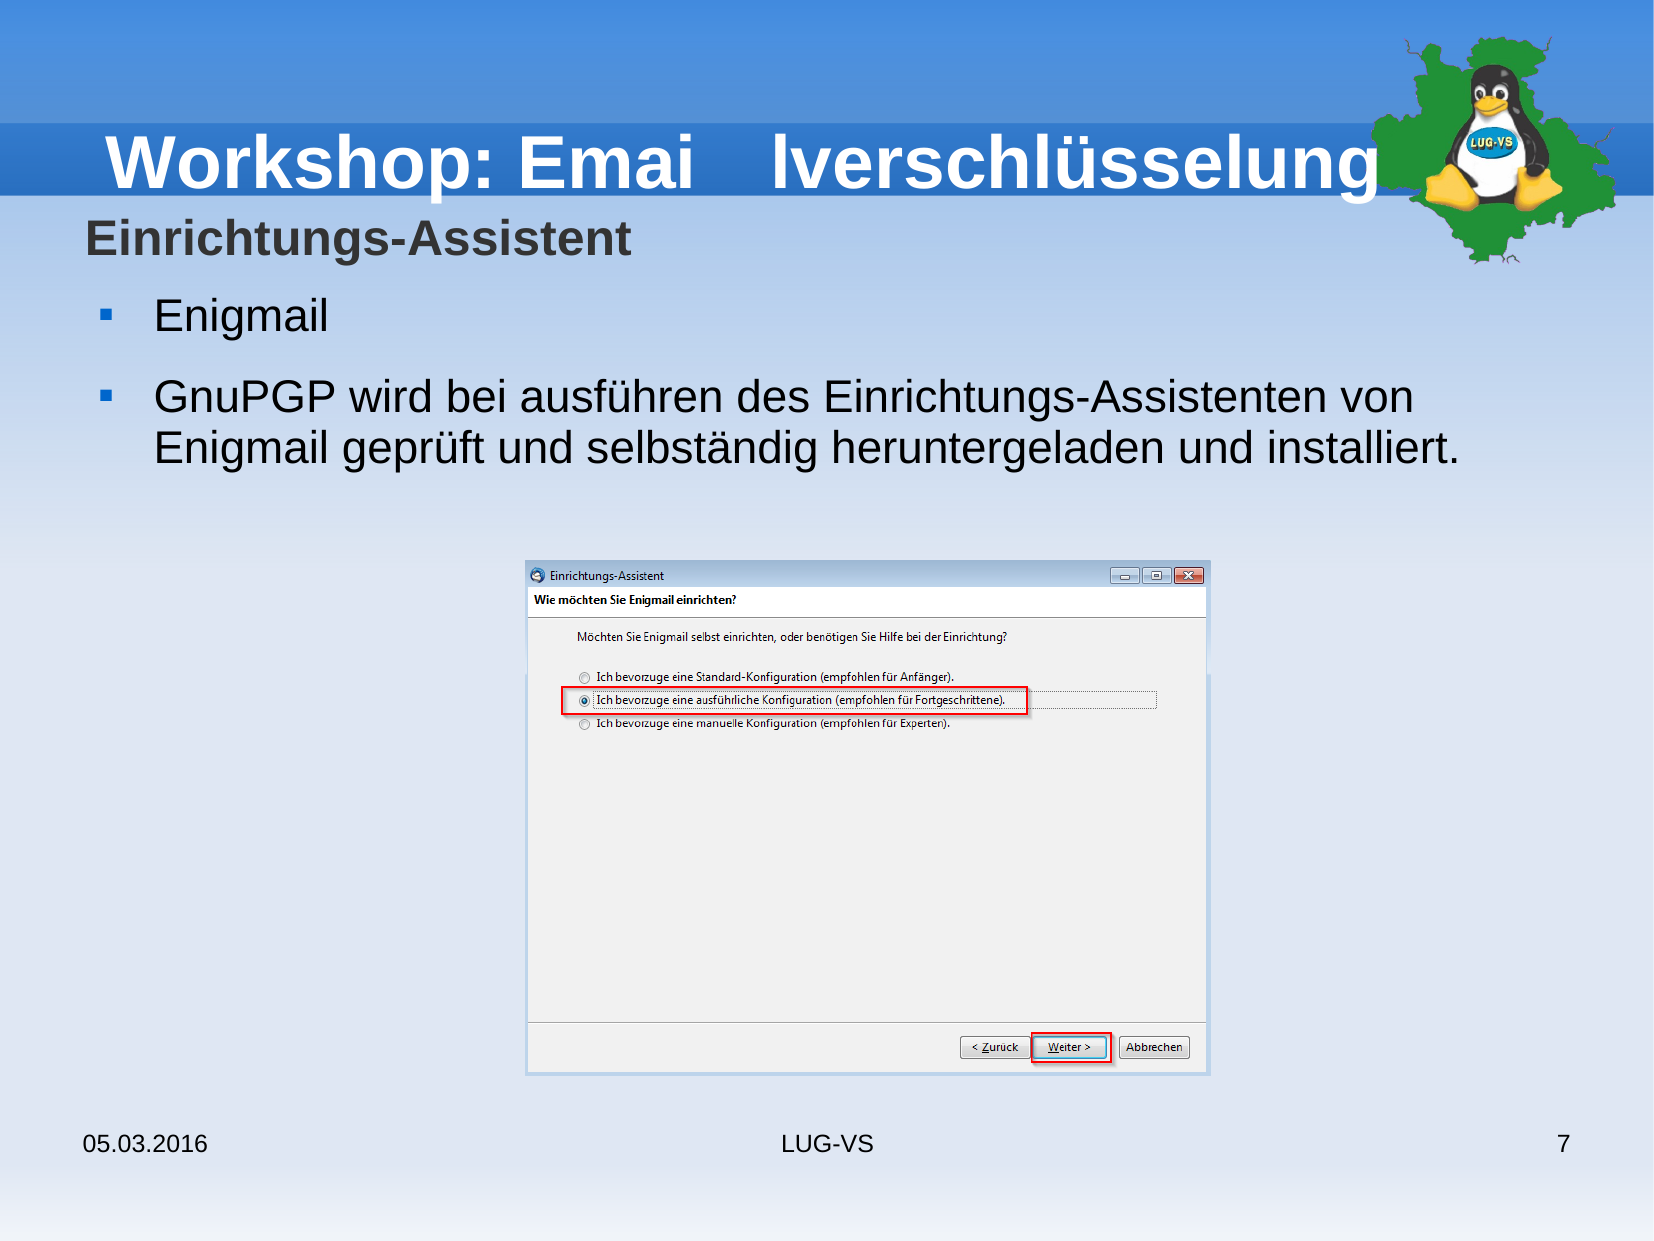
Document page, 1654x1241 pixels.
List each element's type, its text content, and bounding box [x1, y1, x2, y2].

picture [1489, 137, 1512, 149]
title Workshop: Emai lverschlüsselung [0, 59, 1489, 267]
picture [0, 0, 1654, 1241]
text_box Einrichtungs-Assistent [14, 209, 1418, 267]
list Enigmail GnuPGP wird bei ausführen des Einrichtungs-Assistenten von Enigmail geprüft und selbständig heruntergeladen und installiert. [82, 290, 1571, 1109]
